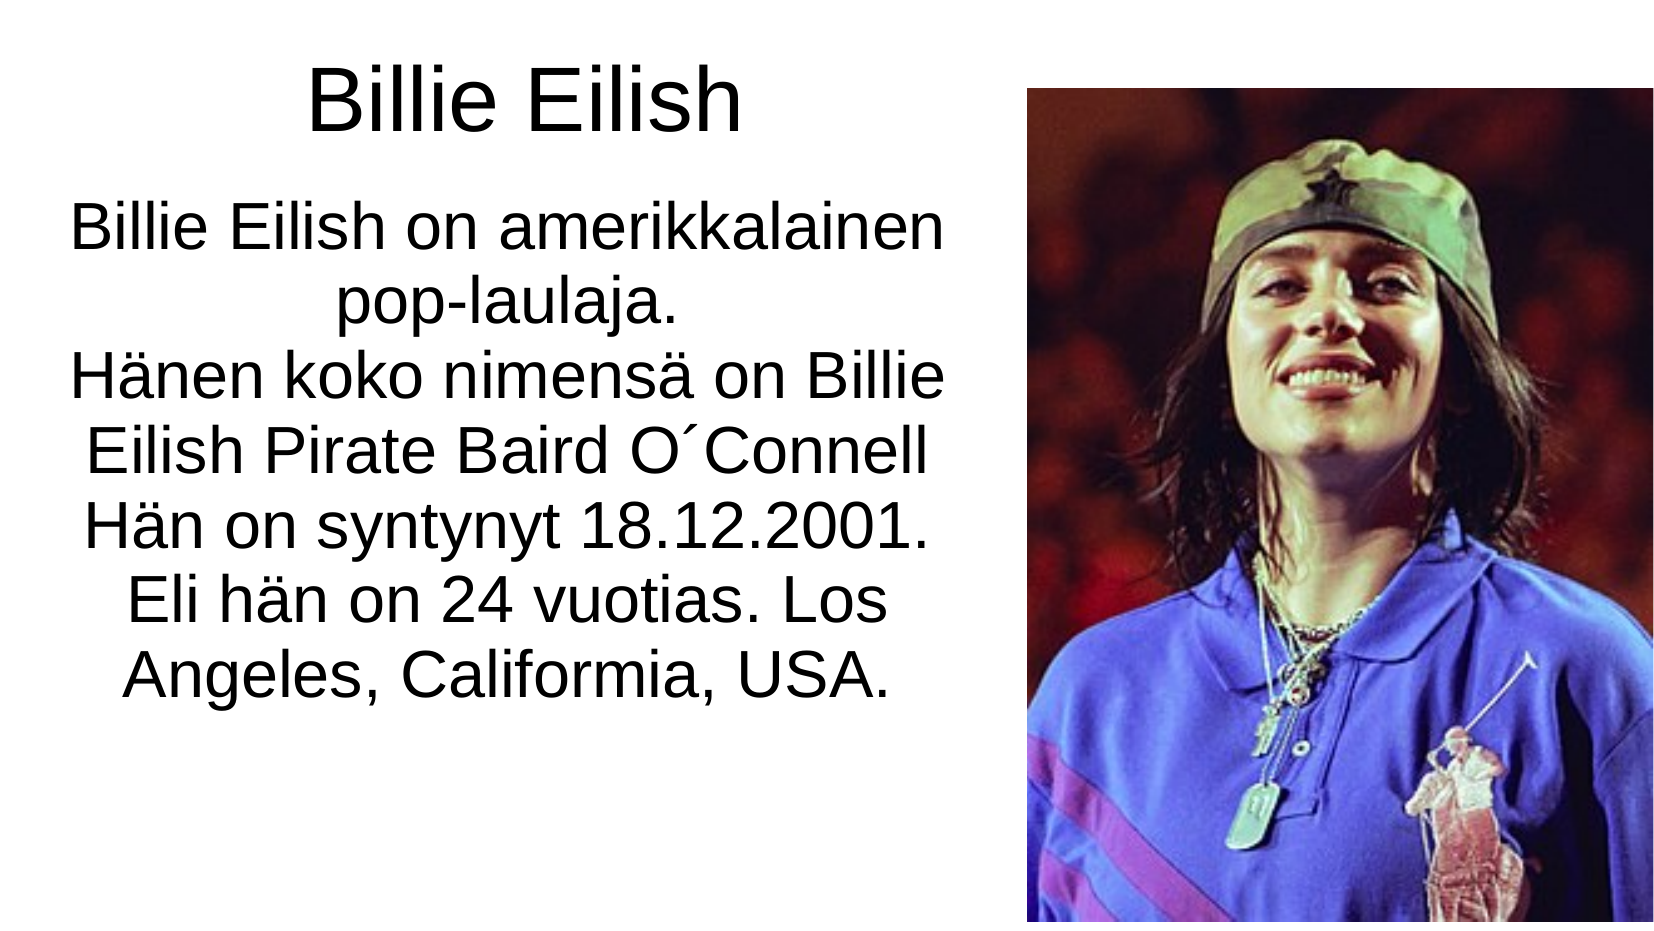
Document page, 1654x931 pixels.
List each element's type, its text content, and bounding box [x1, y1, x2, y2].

title Billie Eilish [0, 21, 1270, 178]
picture [1027, 88, 1654, 922]
subtitle Billie Eilish on amerikkalainen pop-laulaja. Hänen koko nimensä on Billie Eilish Pirate Baird O´Connell Hän on syntynyt 18.12.2001. Eli hän on 24 vuotias. Los Angeles, Califormia, USA. [59, 73, 957, 827]
